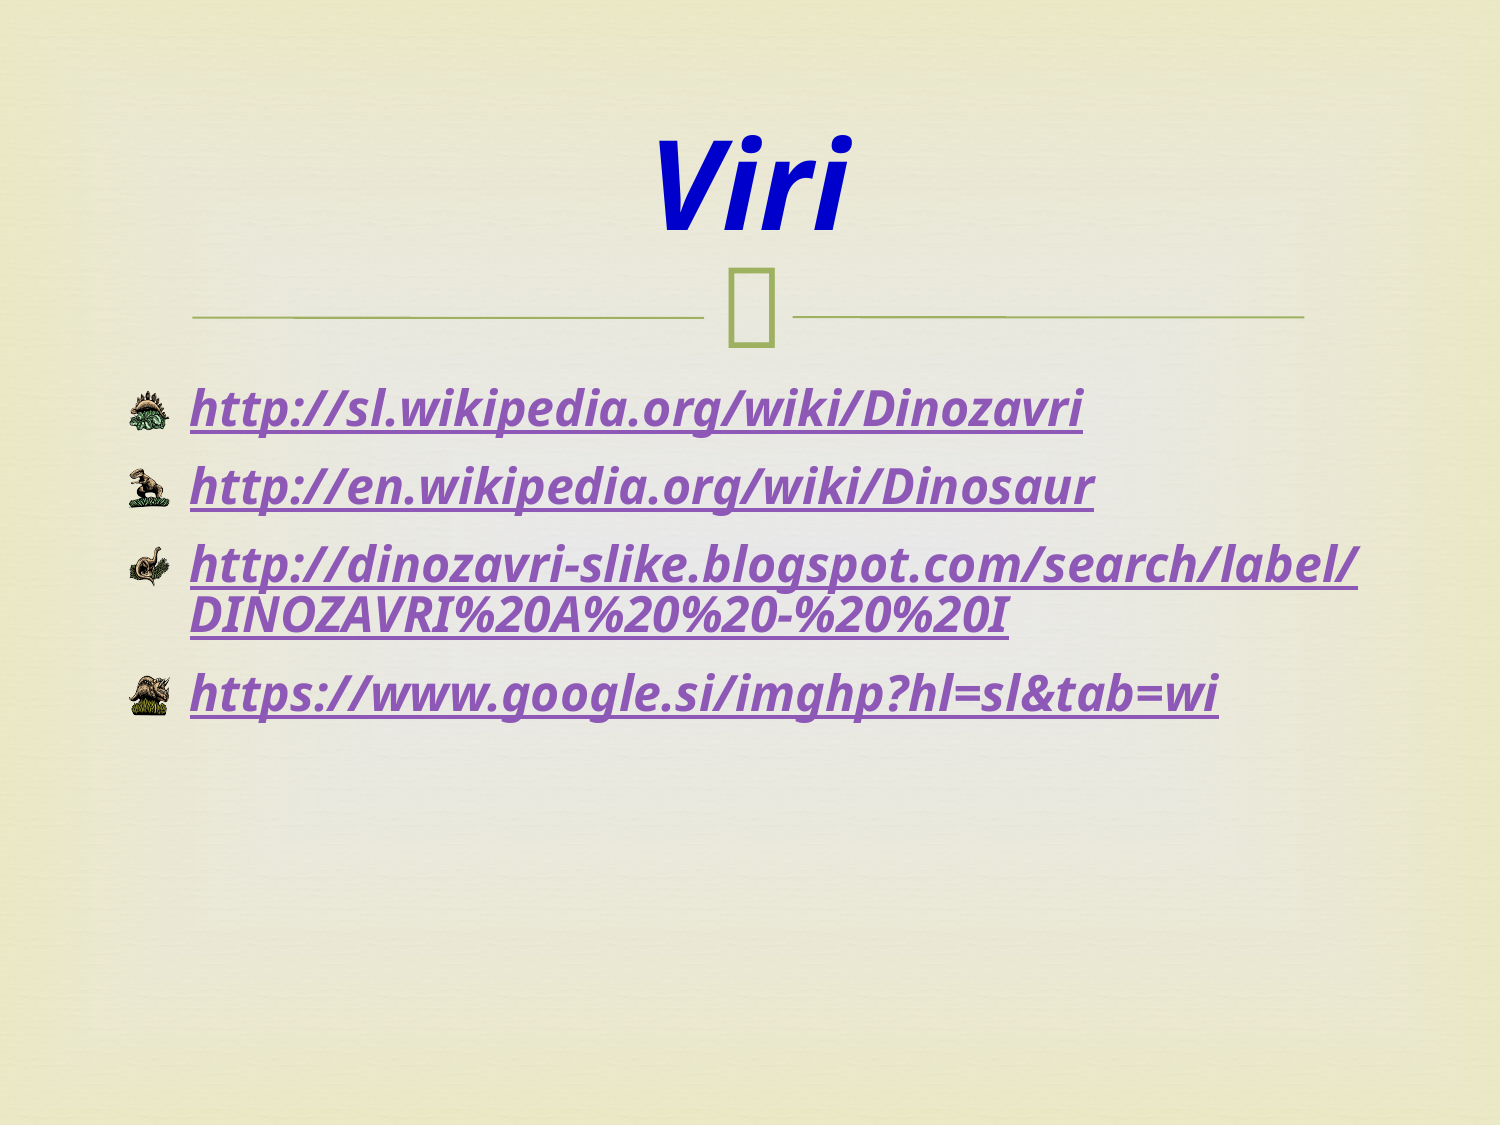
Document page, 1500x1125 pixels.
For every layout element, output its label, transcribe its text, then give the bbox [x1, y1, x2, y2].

title Viri [113, 93, 1386, 267]
list http://sl.wikipedia.org/wiki/Dinozavri http://en.wikipedia.org/wiki/Dinosaur http://dinozavri-slike.blogspot.com/search/label/DINOZAVRI%20A%20%20-%20%20I https://www.google.si/imghp?hl=sl&tab=wi [114, 368, 1386, 1005]
